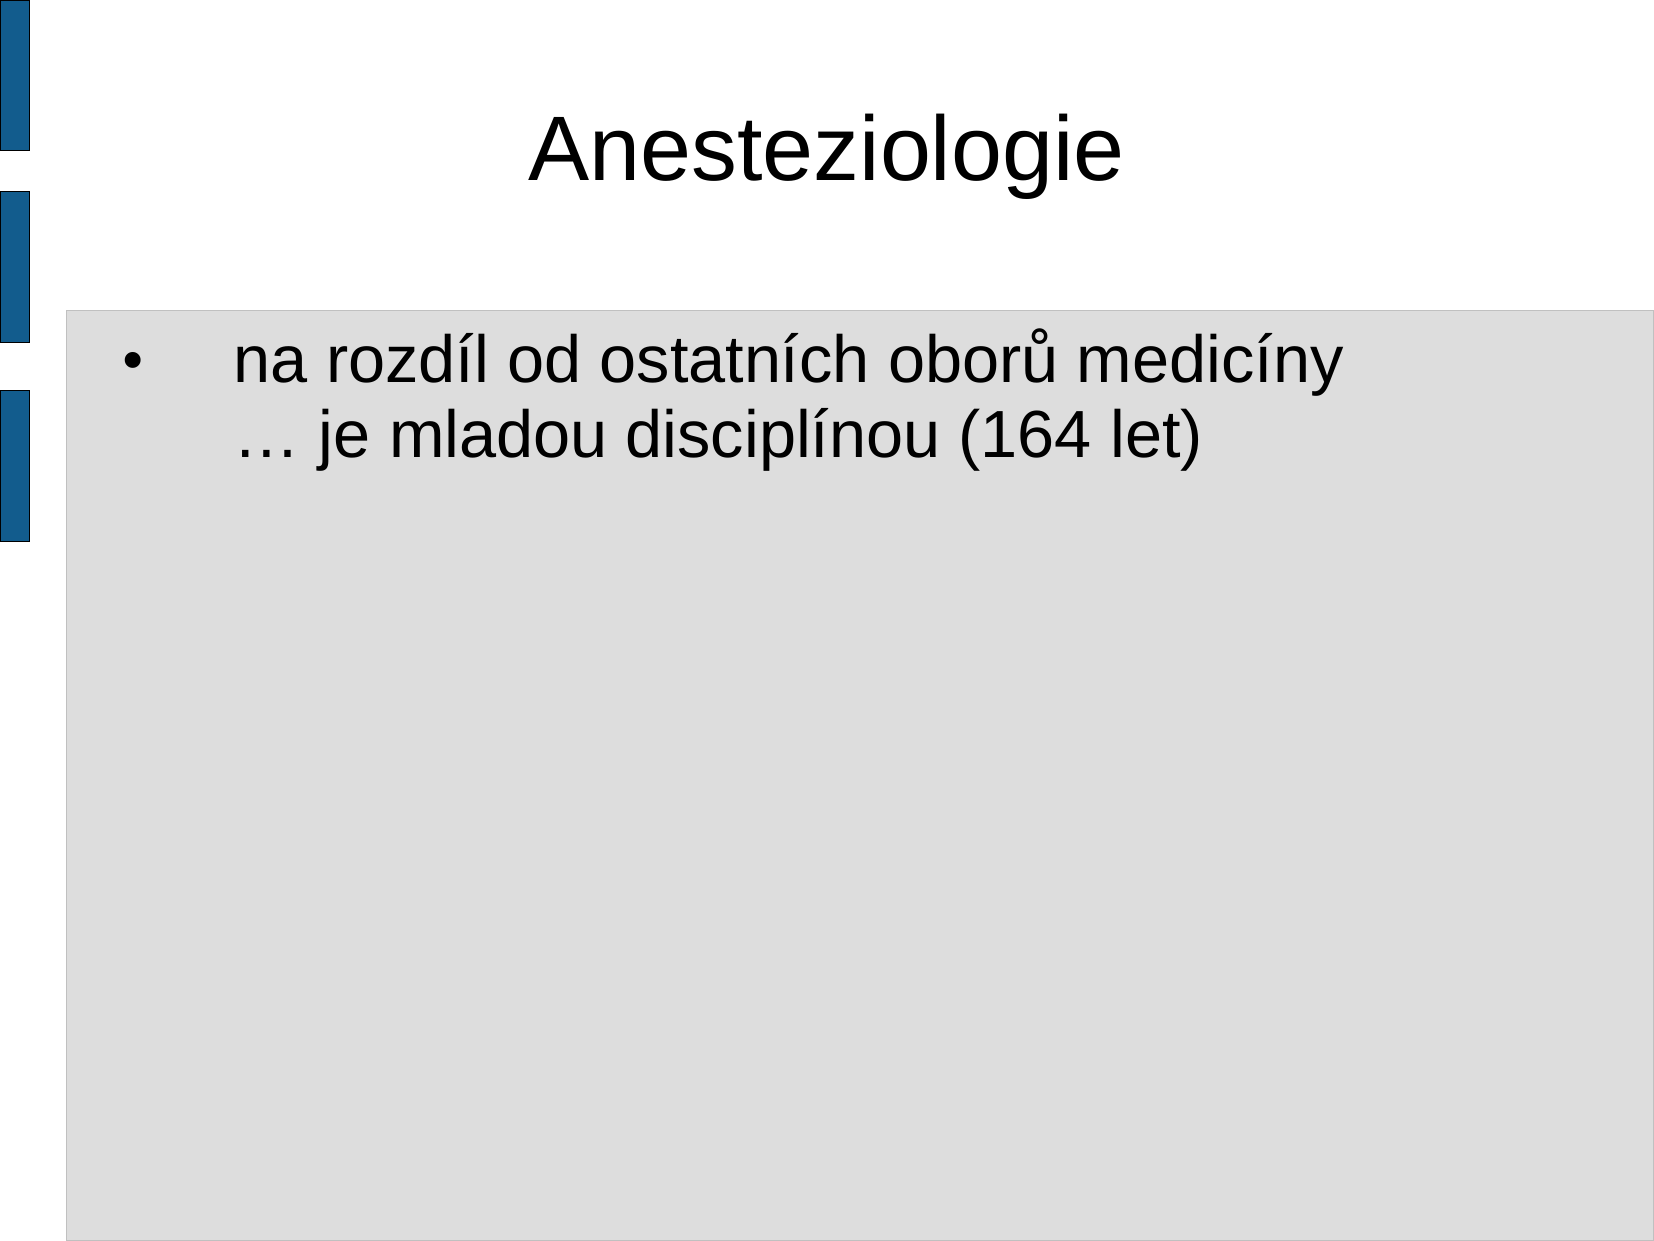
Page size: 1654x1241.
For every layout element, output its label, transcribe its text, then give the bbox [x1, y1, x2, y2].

list na rozdíl od ostatních oborů medicíny … je mladou disciplínou (164 let) [121, 322, 1560, 1116]
title Anesteziologie [121, 53, 1533, 245]
